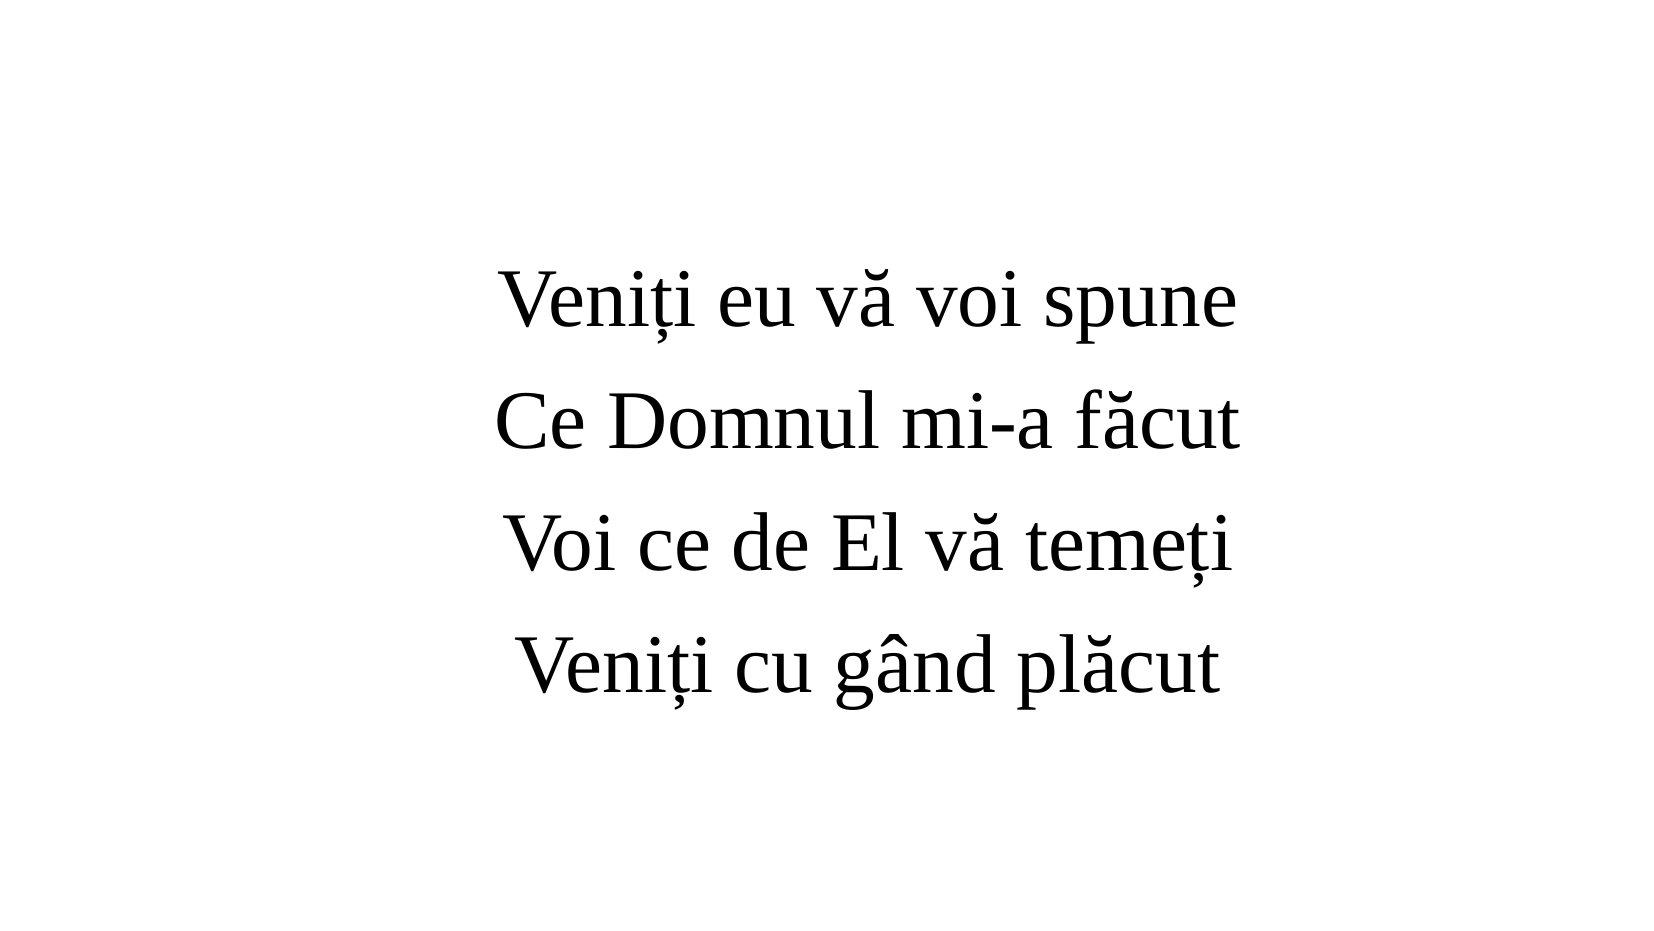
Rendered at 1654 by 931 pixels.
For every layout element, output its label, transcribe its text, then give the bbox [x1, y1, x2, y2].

subtitle Veniți eu vă voi spune Ce Domnul mi-a făcut Voi ce de El vă temeți Veniți cu gând plăcut [153, 242, 1583, 710]
